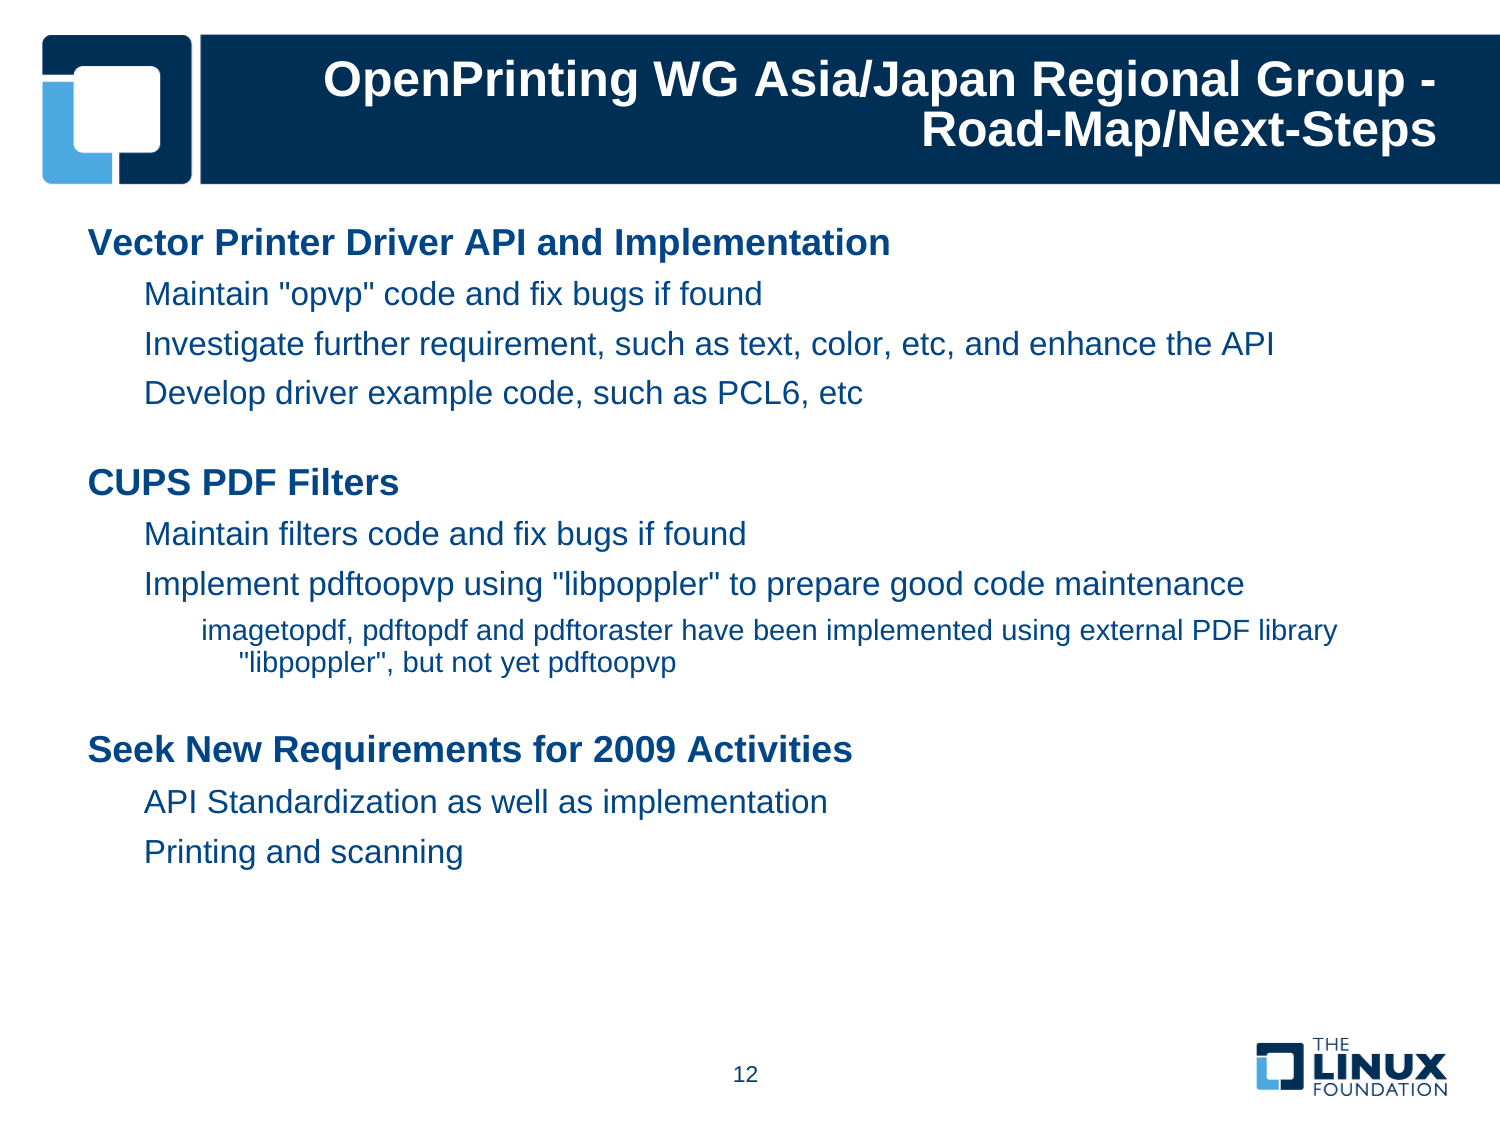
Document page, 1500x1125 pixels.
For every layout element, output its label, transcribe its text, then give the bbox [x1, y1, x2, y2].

list Vector Printer Driver API and Implementation Maintain "opvp" code and fix bugs if found Investigate further requirement, such as text, color, etc, and enhance the API Develop driver example code, such as PCL6, etc CUPS PDF Filters Maintain filters code and fix bugs if found Implement pdftoopvp using "libpoppler" to prepare good code maintenance imagetopdf, pdftopdf and pdftoraster have been implemented using external PDF library "libpoppler", but not yet pdftoopvp Seek New Requirements for 2009 Activities API Standardization as well as implementation Printing and scanning [87, 224, 1450, 1011]
title OpenPrinting WG Asia/Japan Regional Group - Road-Map/Next-Steps [249, 44, 1438, 168]
picture [0, 0, 1500, 1125]
